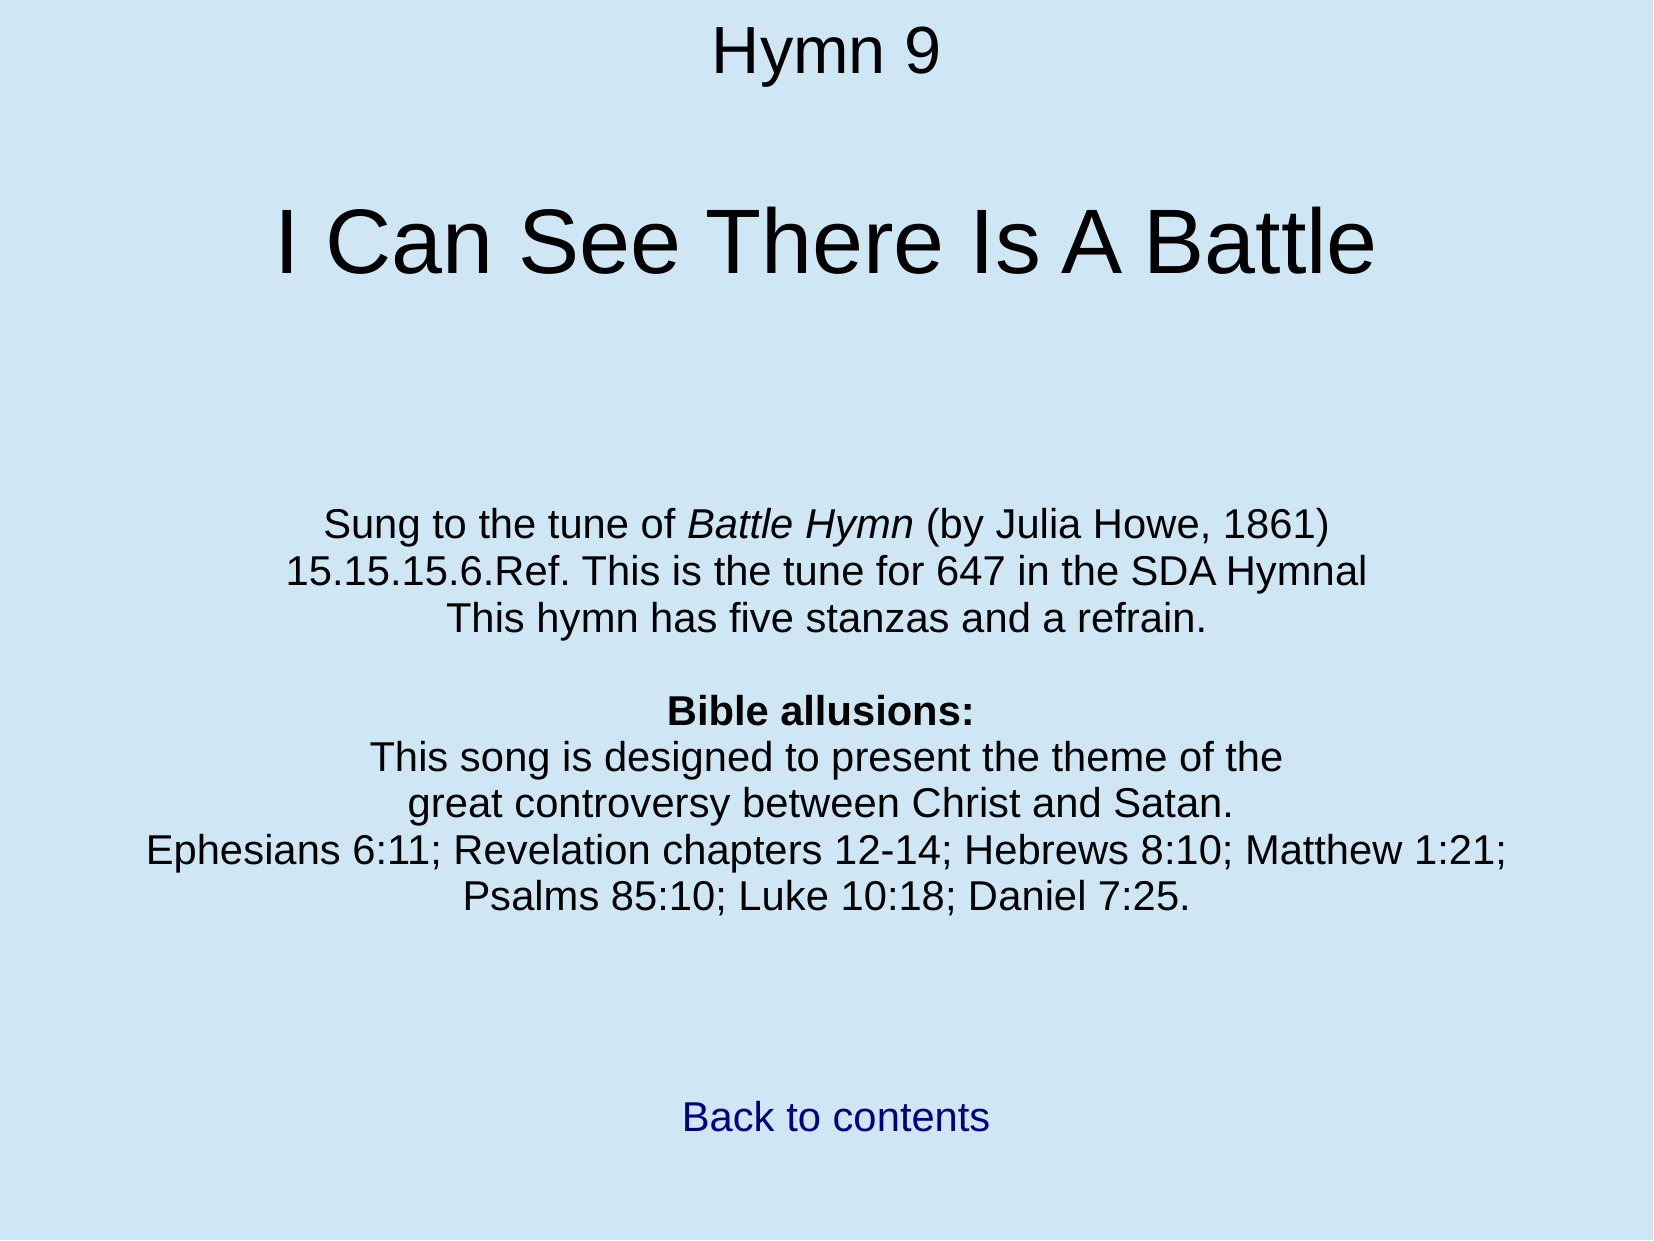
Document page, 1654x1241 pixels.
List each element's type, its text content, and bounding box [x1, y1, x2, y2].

subtitle Sung to the tune of Battle Hymn (by Julia Howe, 1861) 15.15.15.6.Ref. This is the tune for 647 in the SDA Hymnal This hymn has five stanzas and a refrain. Bible allusions: This song is designed to present the theme of the great controversy between Christ and Satan. Ephesians 6:11; Revelation chapters 12-14; Hebrews 8:10; Matthew 1:21; Psalms 85:10; Luke 10:18; Daniel 7:25. [82, 290, 1571, 1010]
text_box Back to contents [82, 1070, 1571, 1146]
title Hymn 9 I Can See There Is A Battle [82, 12, 1571, 290]
